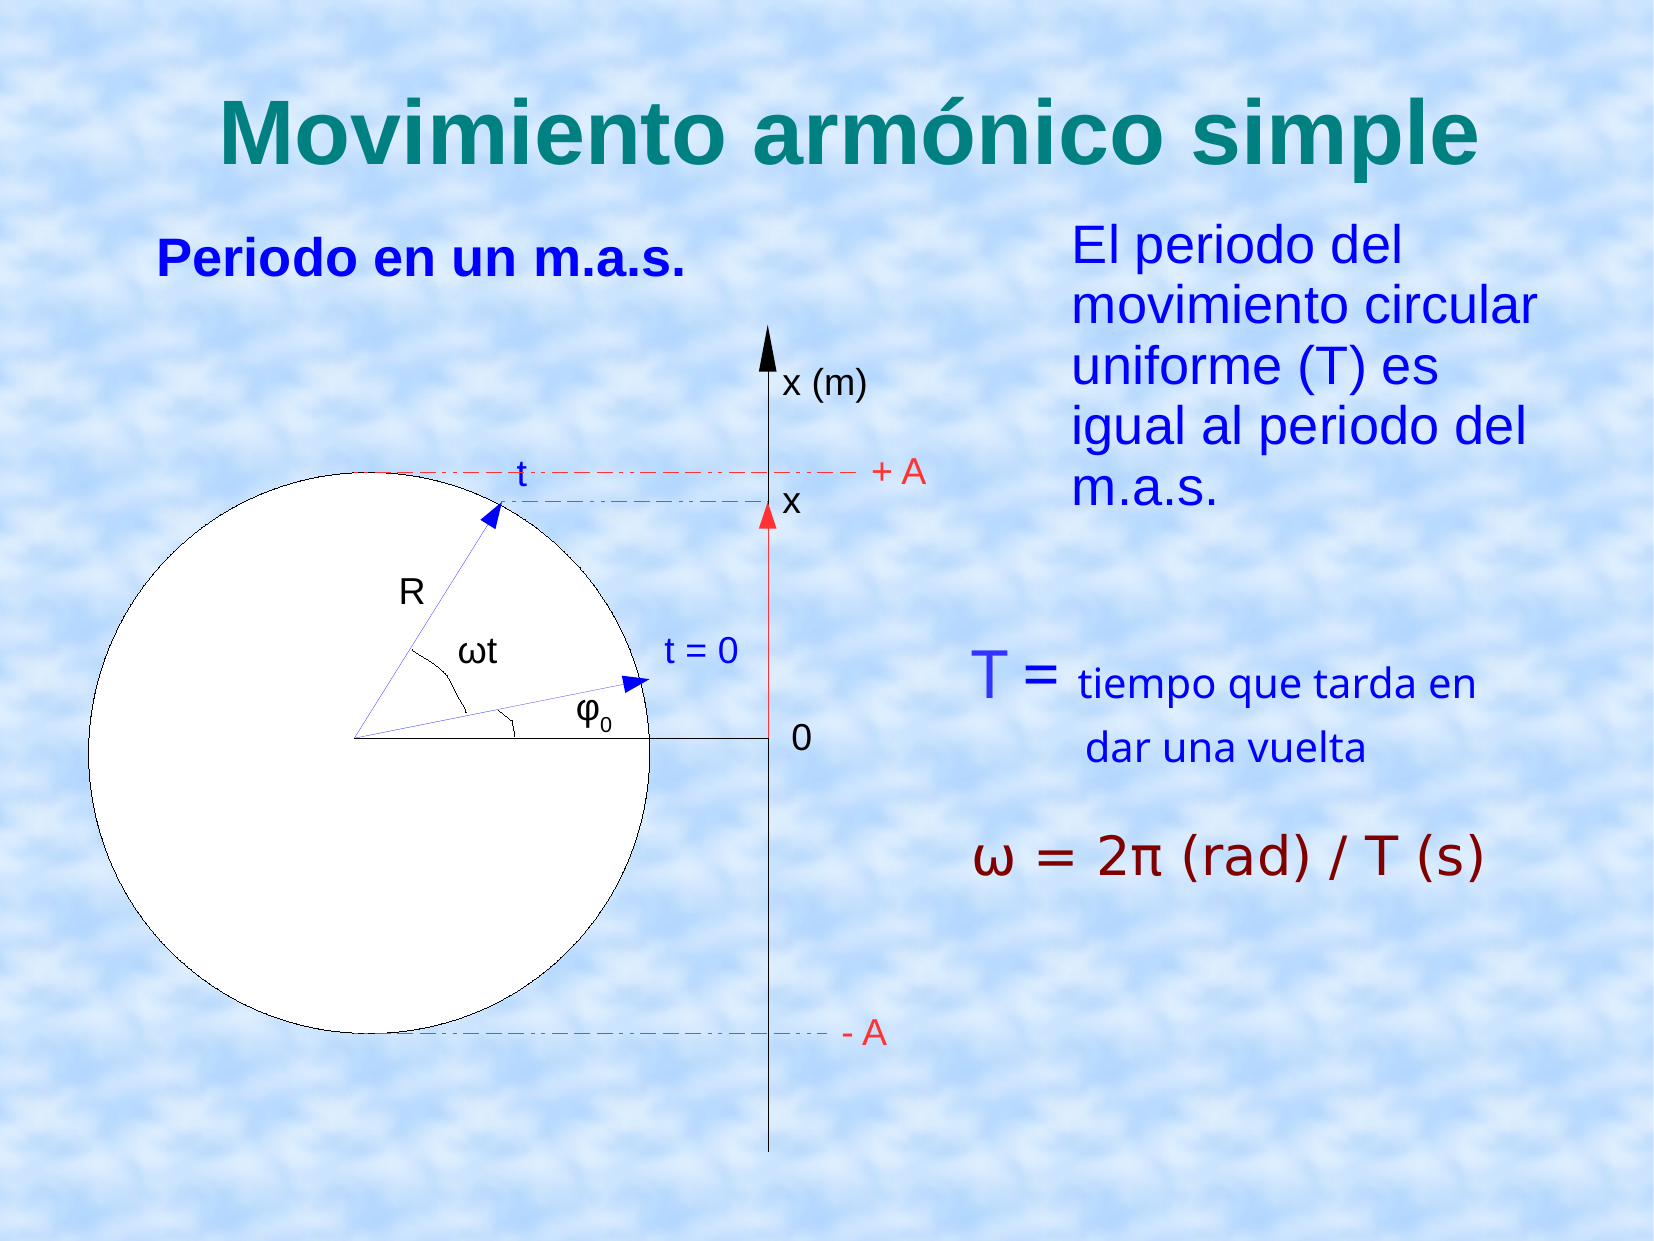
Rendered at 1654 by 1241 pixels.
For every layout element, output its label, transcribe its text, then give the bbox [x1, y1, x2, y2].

picture [0, 0, 1654, 1241]
text_box t [501, 445, 553, 503]
text_box x (m) [767, 354, 945, 454]
title Movimiento armónico simple [106, 29, 1595, 237]
text_box t = 0 [649, 622, 754, 680]
text_box ωt [442, 622, 513, 680]
text_box [361, 698, 561, 738]
text_box [88, 472, 650, 1034]
text_box El periodo del movimiento circular uniforme (T) es igual al periodo del m.a.s. [915, 206, 1565, 526]
text_box 0 [776, 708, 827, 768]
text_box T = tiempo que tarda en dar una vuelta [915, 620, 1565, 779]
text_box Periodo en un m.a.s. [0, 219, 916, 297]
text_box [356, 505, 640, 737]
text_box φ0 [561, 679, 650, 745]
text_box + A [856, 442, 1000, 542]
text_box R [383, 563, 441, 621]
text_box ω = 2π (rad) / T (s) [915, 797, 1625, 968]
text_box x [767, 472, 827, 532]
text_box - A [826, 1003, 916, 1063]
